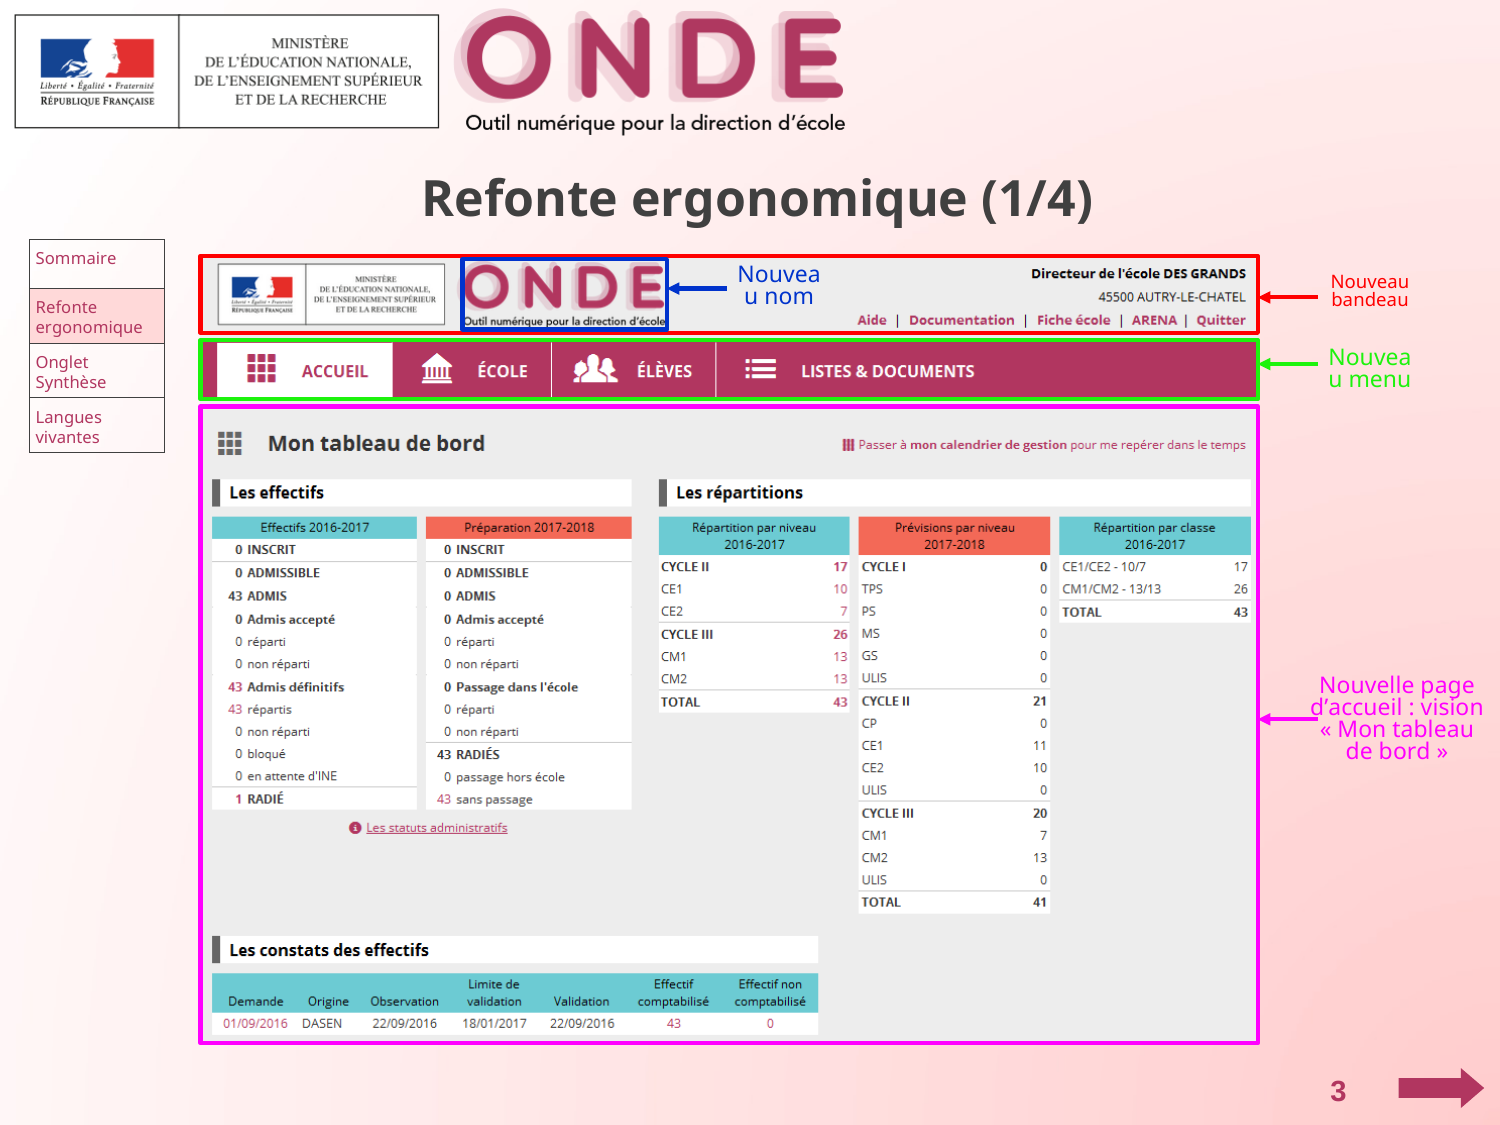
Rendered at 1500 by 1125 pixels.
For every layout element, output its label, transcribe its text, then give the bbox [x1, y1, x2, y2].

text_box Nouveau bandeau [1307, 266, 1433, 340]
text_box Nouveau menu [1307, 340, 1433, 414]
picture [0, 0, 1500, 1125]
text_box [1399, 1070, 1483, 1106]
table_cell Onglet Synthèse [30, 344, 164, 397]
table_cell Refonte ergonomique [30, 289, 164, 343]
picture [203, 409, 1256, 1041]
text_box Nouvelle page d’accueil : vision « Mon tableau de bord » [1294, 668, 1500, 807]
table_header Sommaire [30, 240, 164, 288]
text_box Nouveau nom [716, 257, 842, 332]
text_box <numéro> [1257, 1064, 1420, 1117]
text_box Refonte ergonomique (1/4) [82, 154, 1433, 238]
table_cell Langues vivantes [30, 398, 164, 452]
